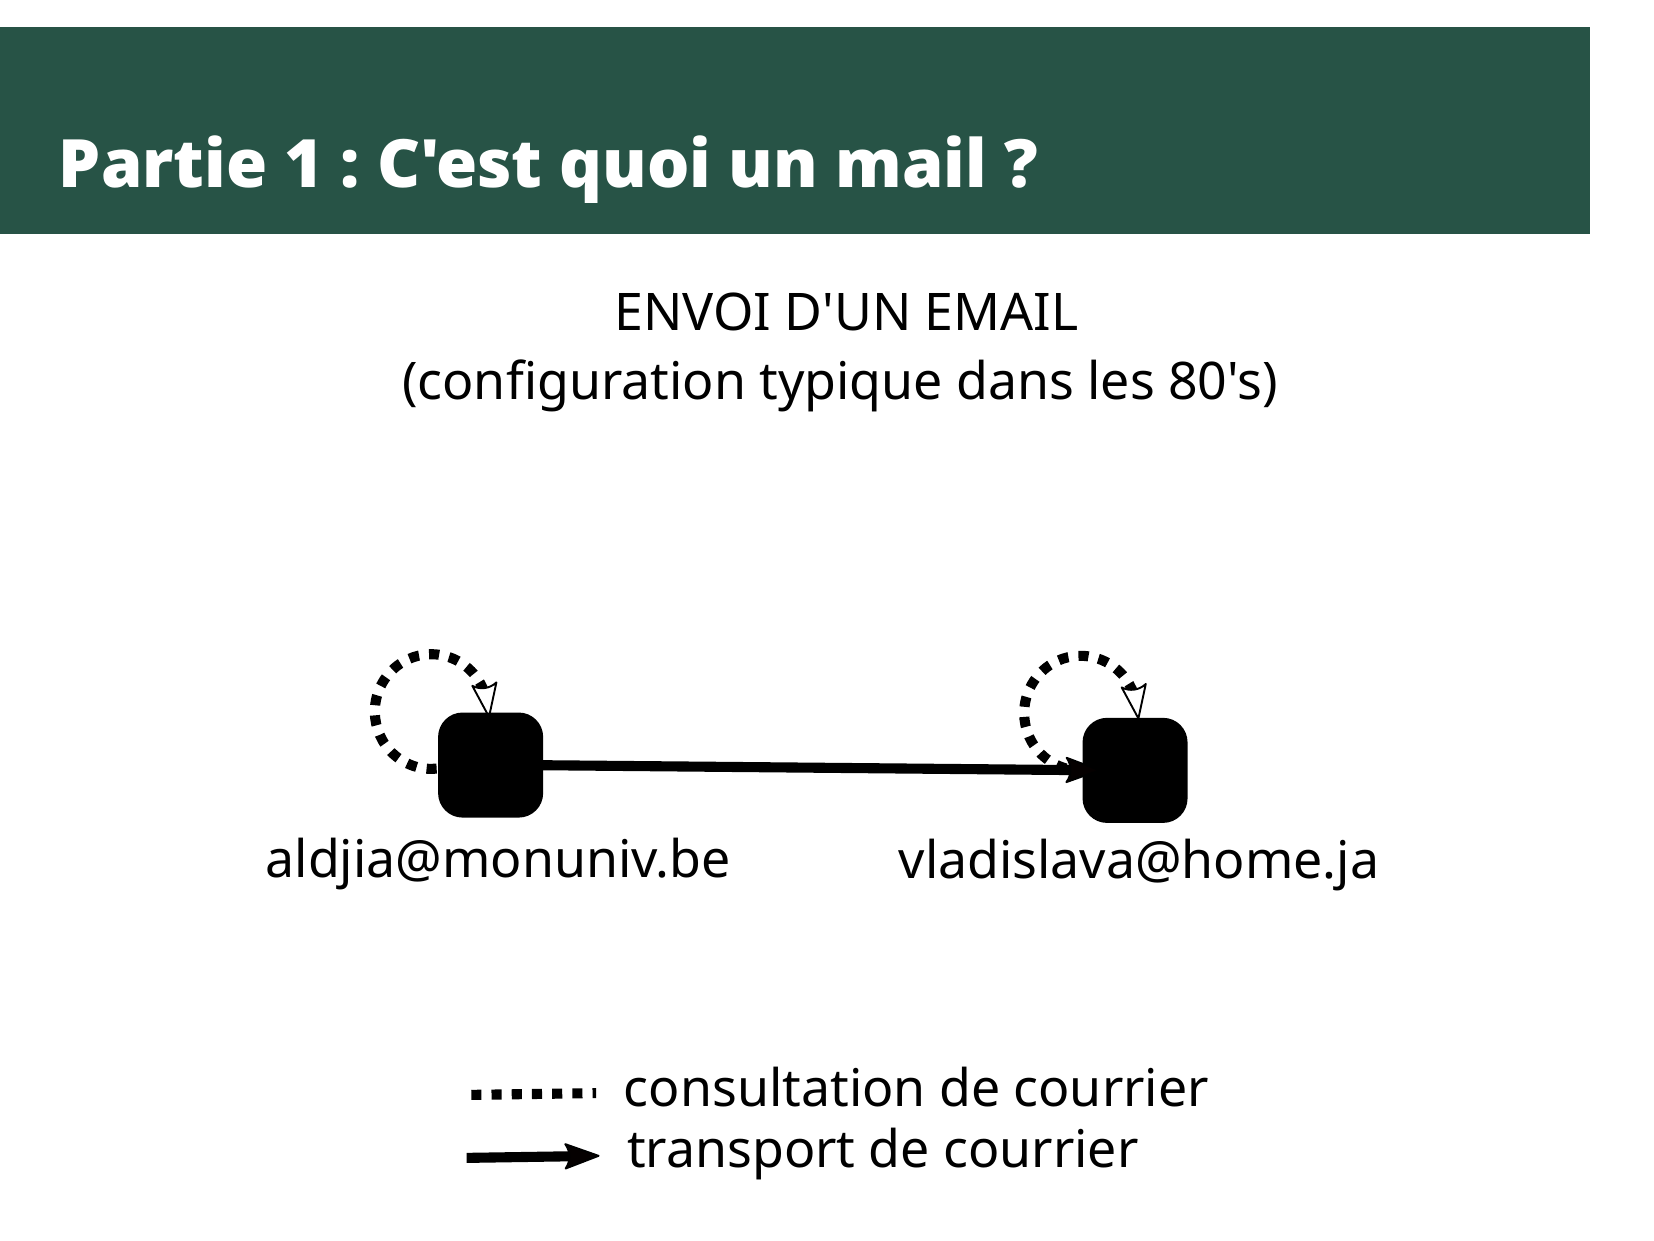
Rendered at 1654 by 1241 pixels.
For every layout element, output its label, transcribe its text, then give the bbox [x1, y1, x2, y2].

picture [180, 234, 1507, 1231]
title Partie 1 : C'est quoi un mail ? [59, 59, 1595, 207]
